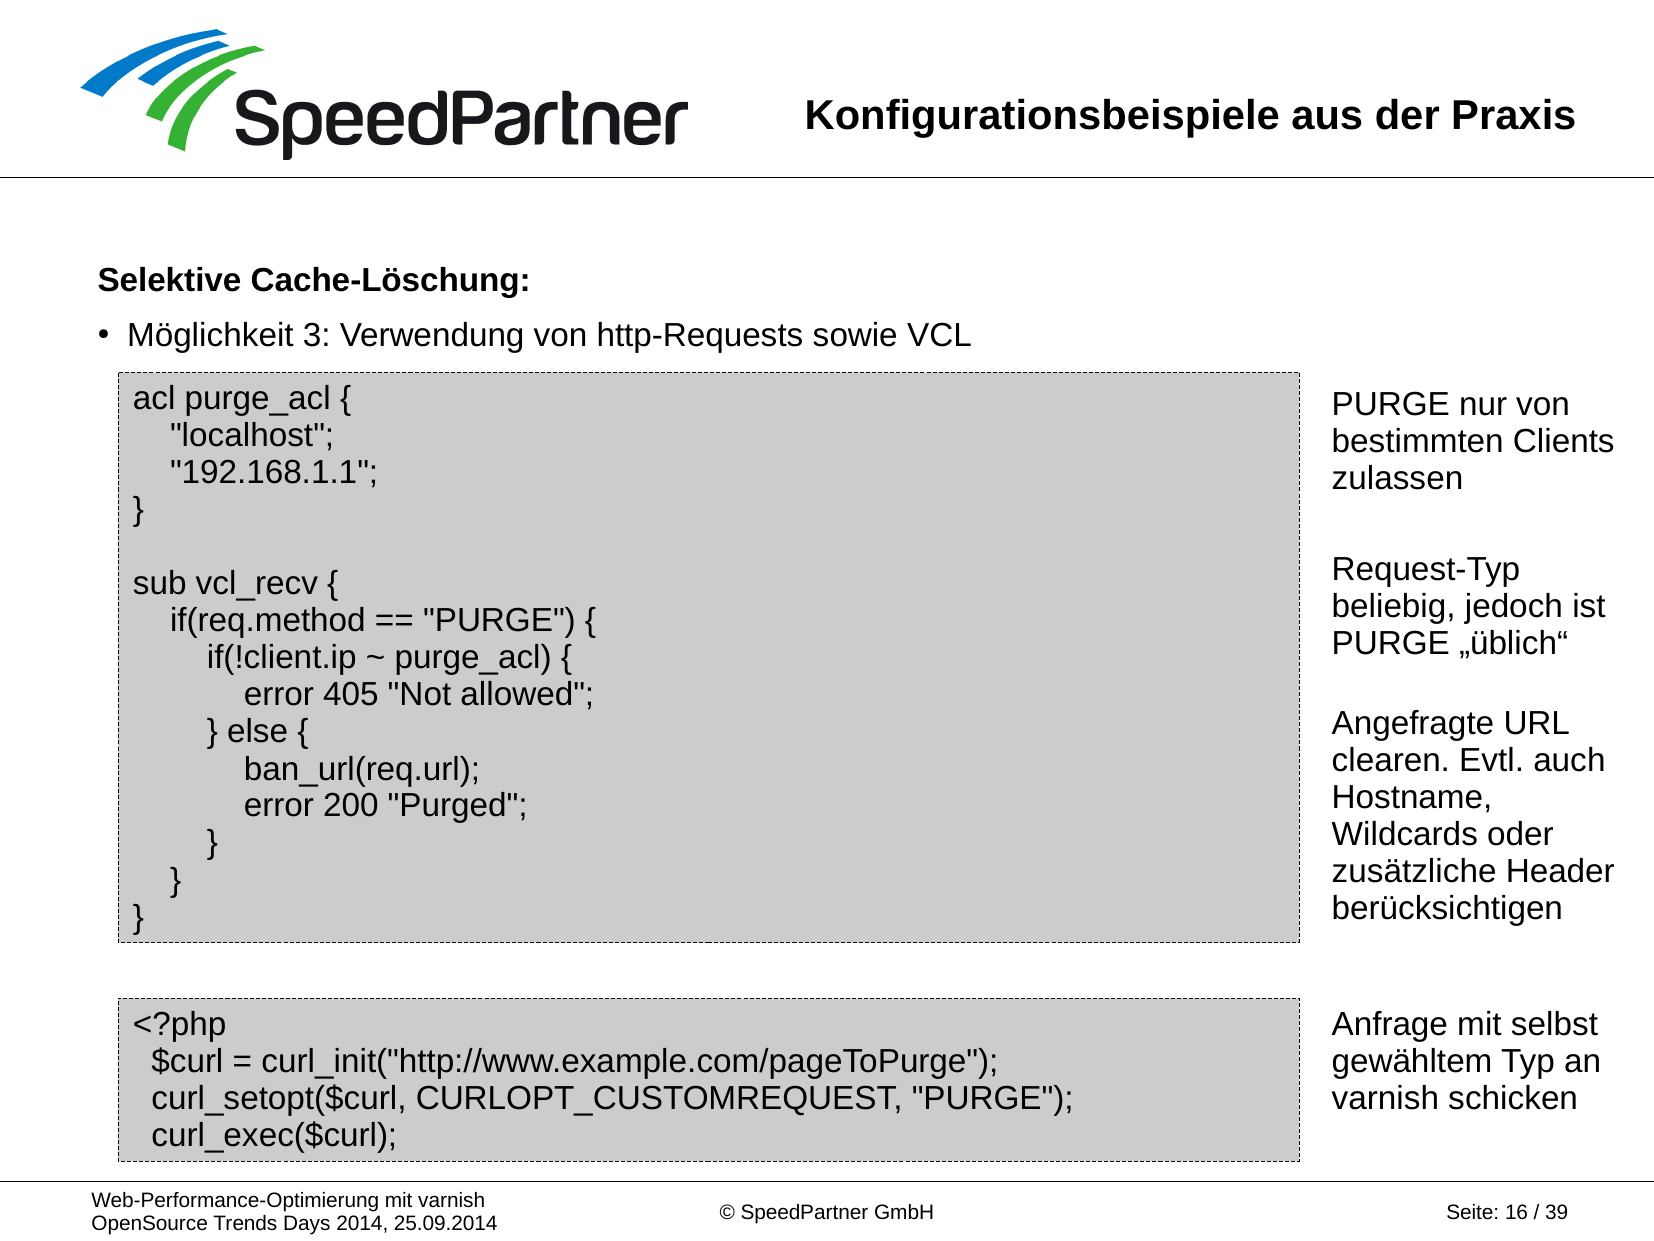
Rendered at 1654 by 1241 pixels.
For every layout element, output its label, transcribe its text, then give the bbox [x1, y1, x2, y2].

text_box Anfrage mit selbst gewähltem Typ an varnish schicken [1565, 997, 1642, 1124]
text_box <?php $curl = curl_init("http://www.example.com/pageToPurge"); curl_setopt($curl, CURLOPT_CUSTOMREQUEST, "PURGE"); curl_exec($curl); [118, 998, 1300, 1162]
text_box Request-Typ beliebig, jedoch ist PURGE „üblich“ [1316, 543, 1642, 670]
title Konfigurationsbeispiele aus der Praxis [590, 70, 1577, 160]
text_box Selektive Cache-Löschung: Möglichkeit 3: Verwendung von http-Requests sowie VCL ... [82, 254, 1565, 1177]
text_box Angefragte URL clearen. Evtl. auch Hostname, Wildcards oder zusätzliche Header berücksichtigen [1316, 696, 1642, 934]
picture [80, 29, 688, 160]
text_box acl purge_acl { "localhost"; "192.168.1.1"; } sub vcl_recv { if(req.method == "PURGE") { if(!client.ip ~ purge_acl) { error 405 "Not allowed"; } else { ban_url(req.url); error 200 "Purged"; } } } [118, 372, 1300, 943]
text_box PURGE nur von bestimmten Clients zulassen [1316, 377, 1642, 504]
